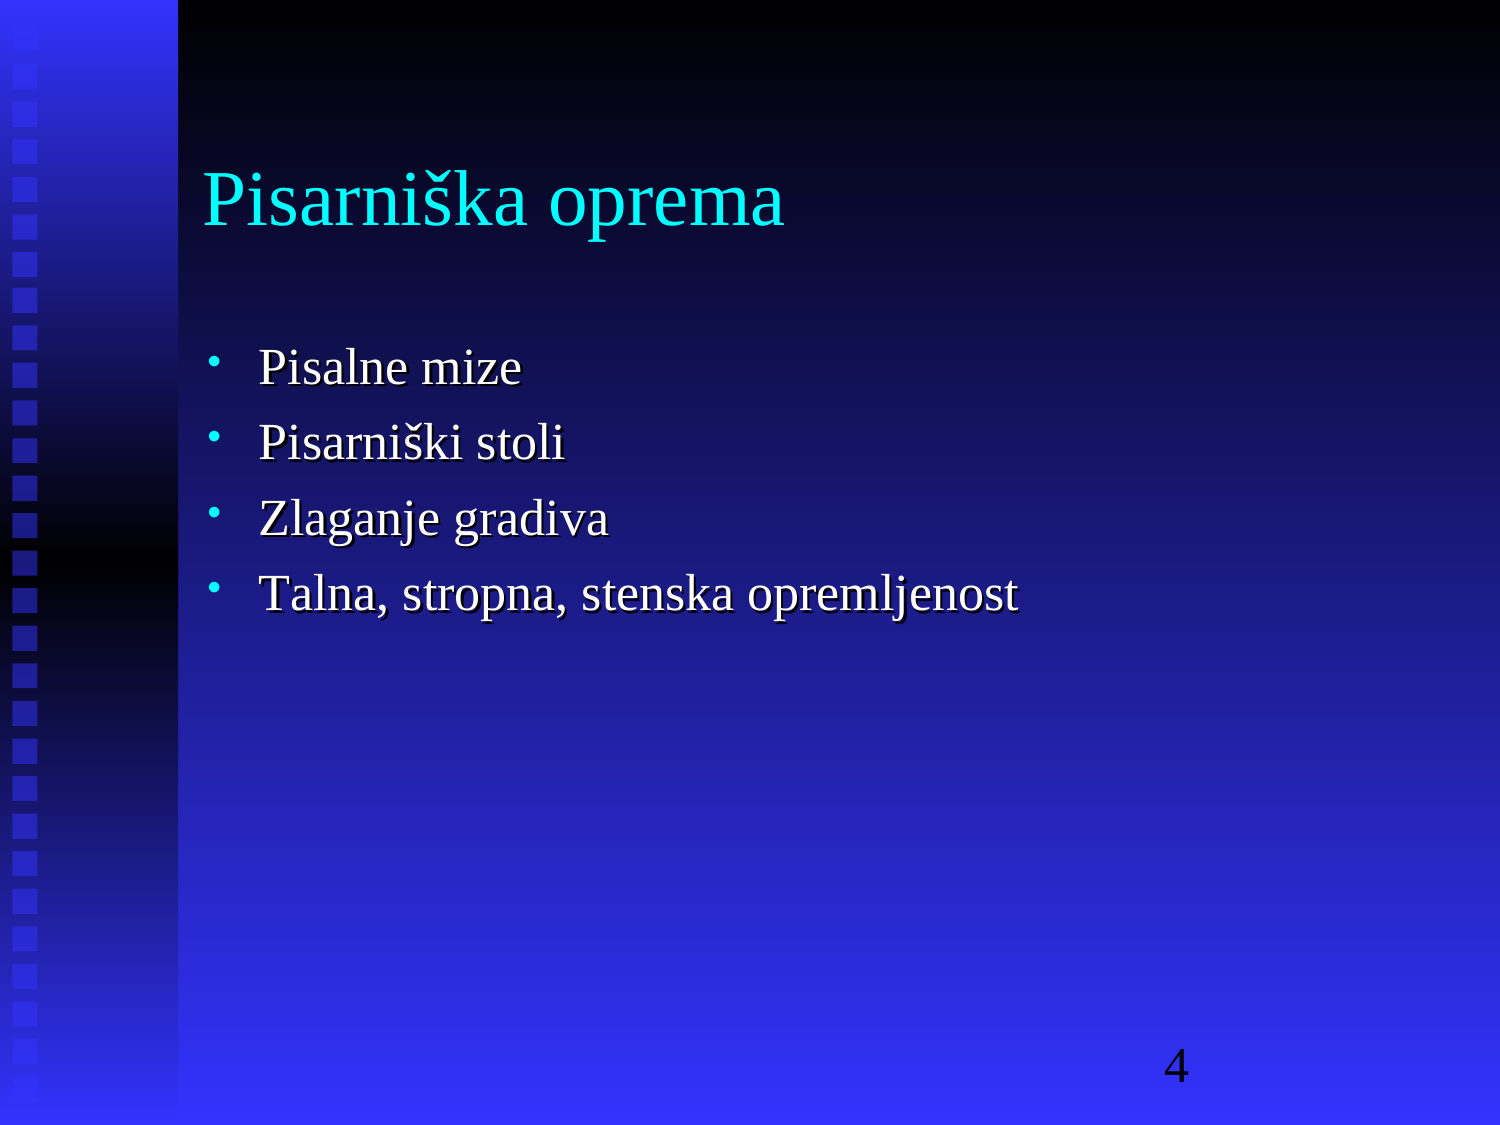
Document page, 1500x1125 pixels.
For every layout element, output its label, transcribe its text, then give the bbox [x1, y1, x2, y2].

list Pisalne mize Pisarniški stoli Zlaganje gradiva Talna, stropna, stenska opremljenost [187, 324, 1463, 1001]
title Pisarniška oprema [187, 99, 1463, 288]
